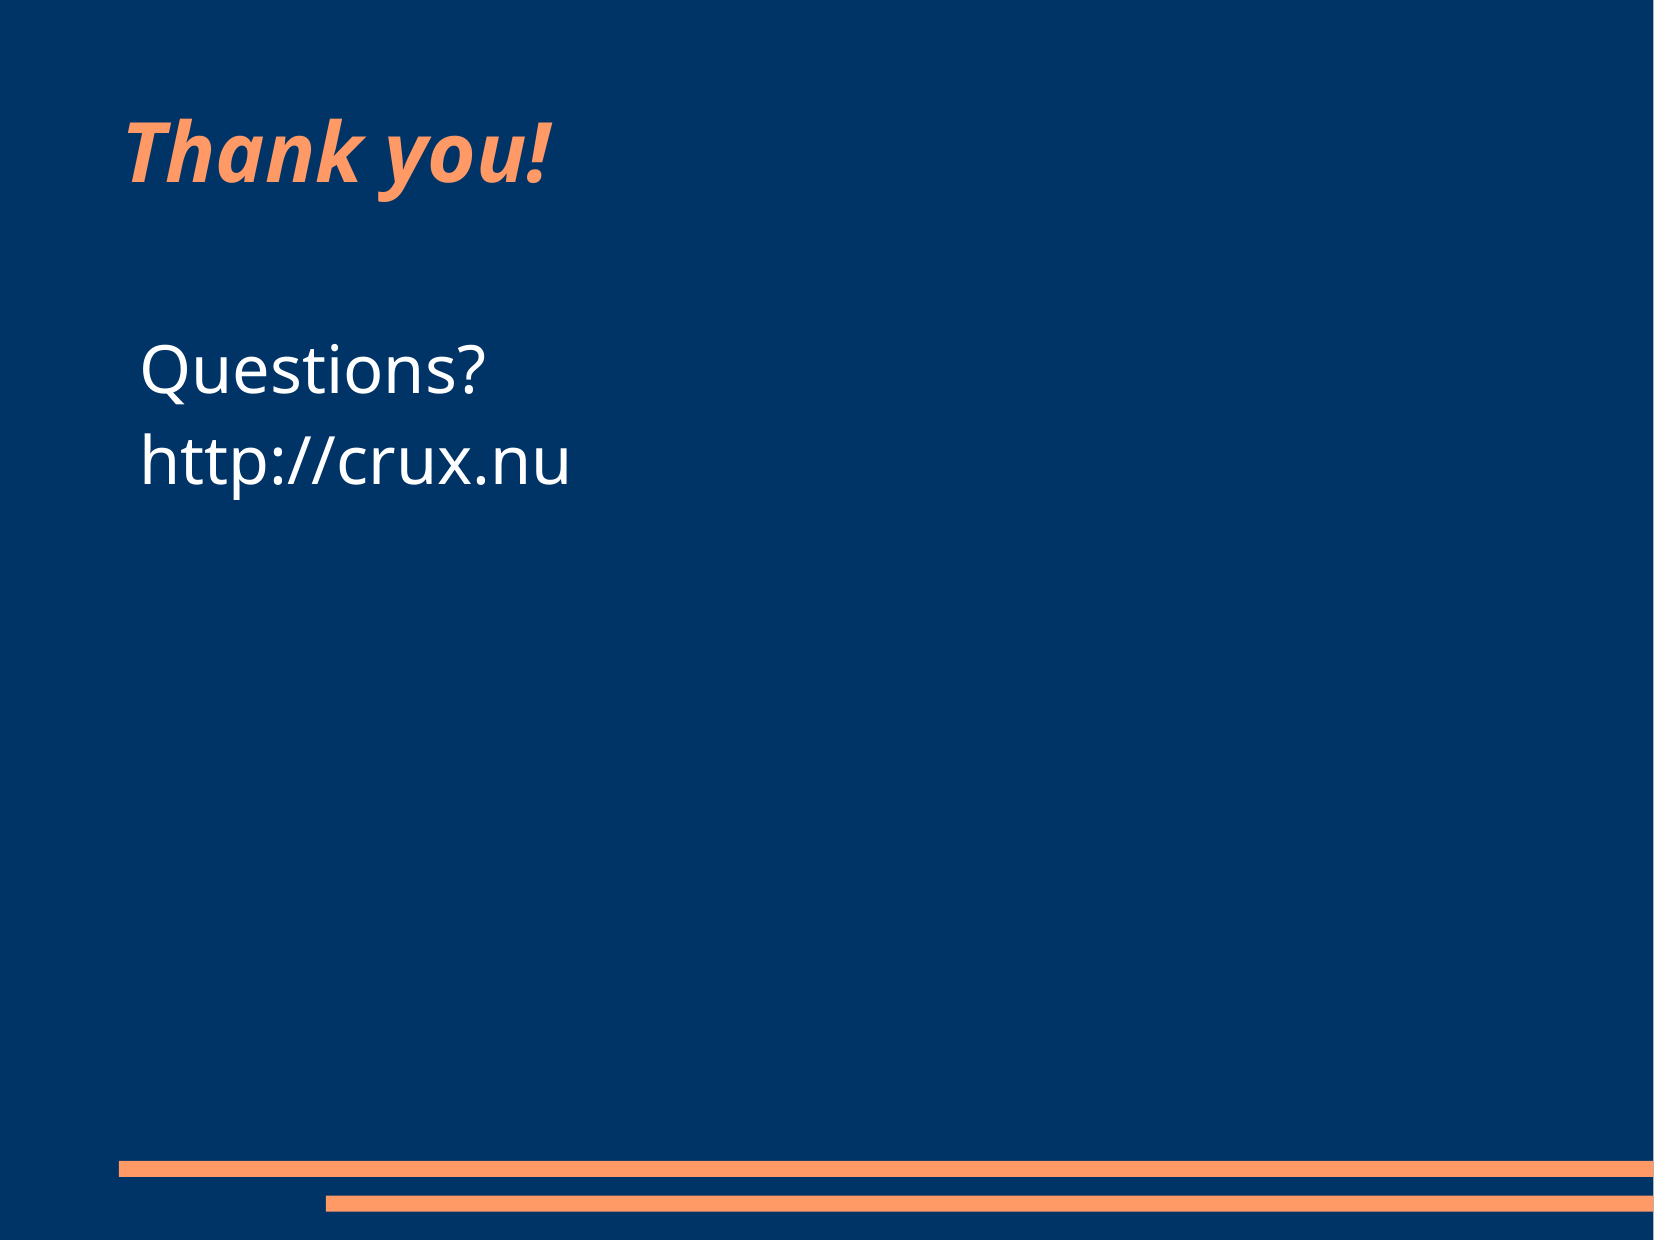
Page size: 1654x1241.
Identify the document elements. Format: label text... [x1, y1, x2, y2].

title Thank you! [121, 46, 1534, 254]
list Questions? http://crux.nu [121, 322, 1561, 1133]
